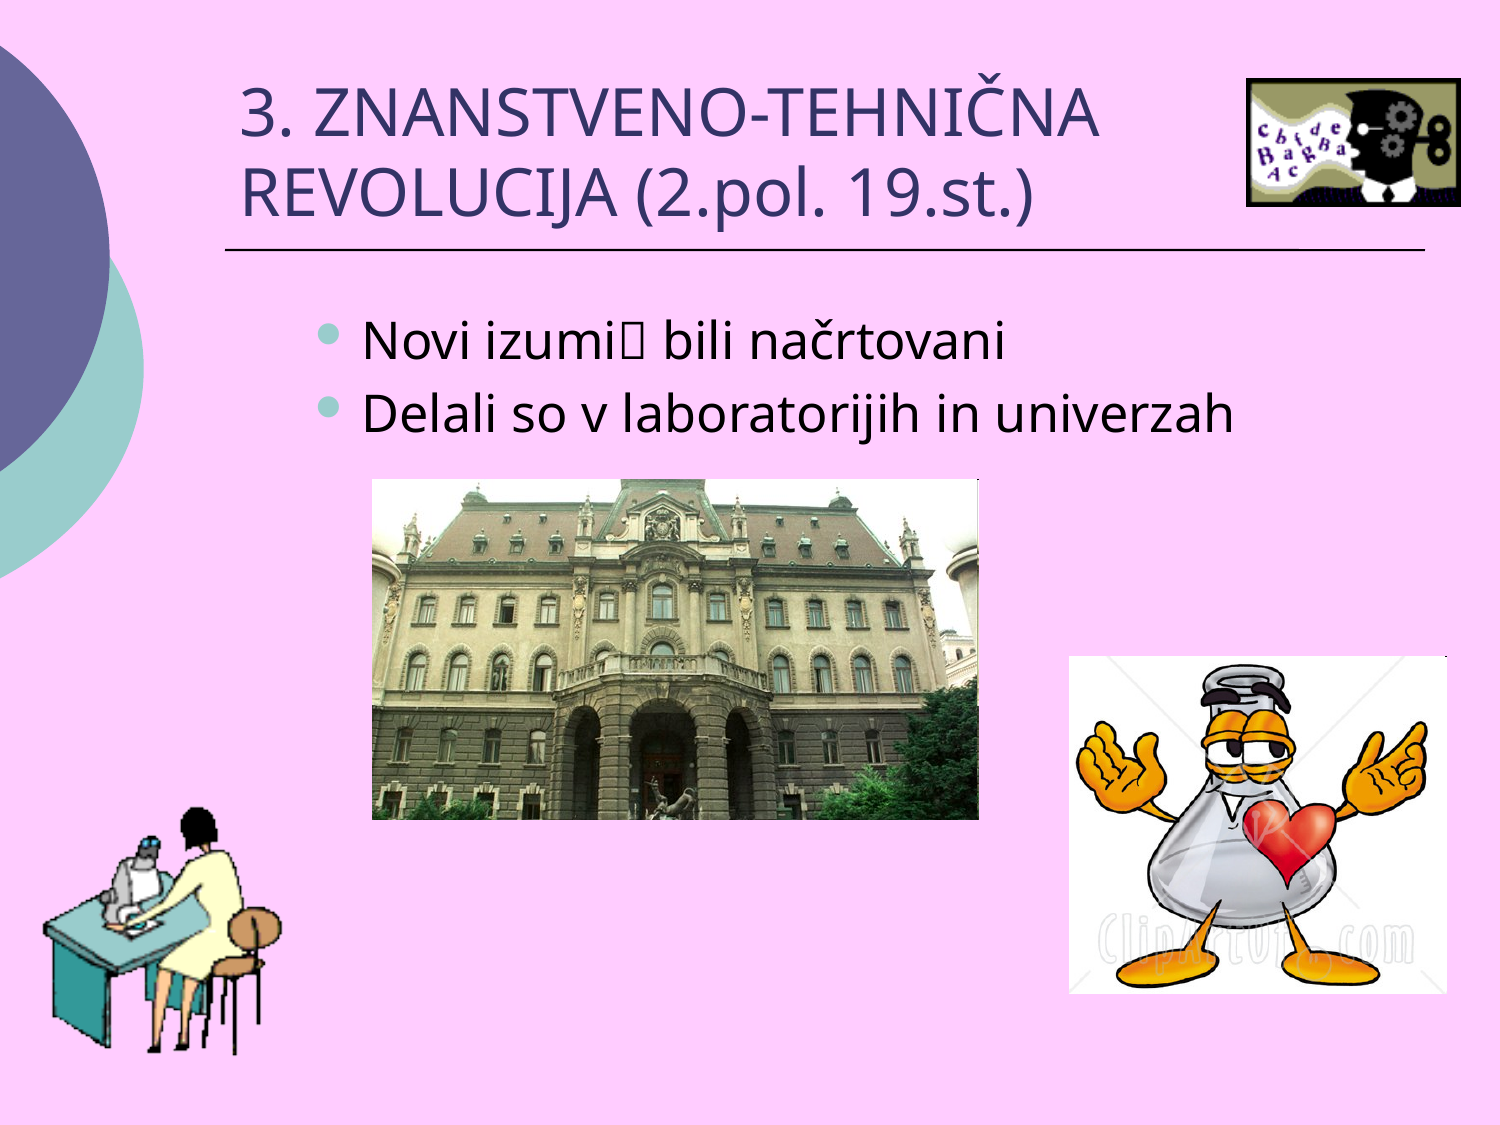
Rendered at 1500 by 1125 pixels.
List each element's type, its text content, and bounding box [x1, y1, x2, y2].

title 3. ZNANSTVENO-TEHNIČNA REVOLUCIJA (2.pol. 19.st.) [224, 49, 1425, 237]
picture [372, 479, 979, 820]
picture [29, 798, 290, 1066]
picture [1069, 656, 1447, 994]
picture [1246, 78, 1461, 207]
list Novi izumi bili načrtovani Delali so v laboratorijih in univerzah [224, 299, 1425, 975]
